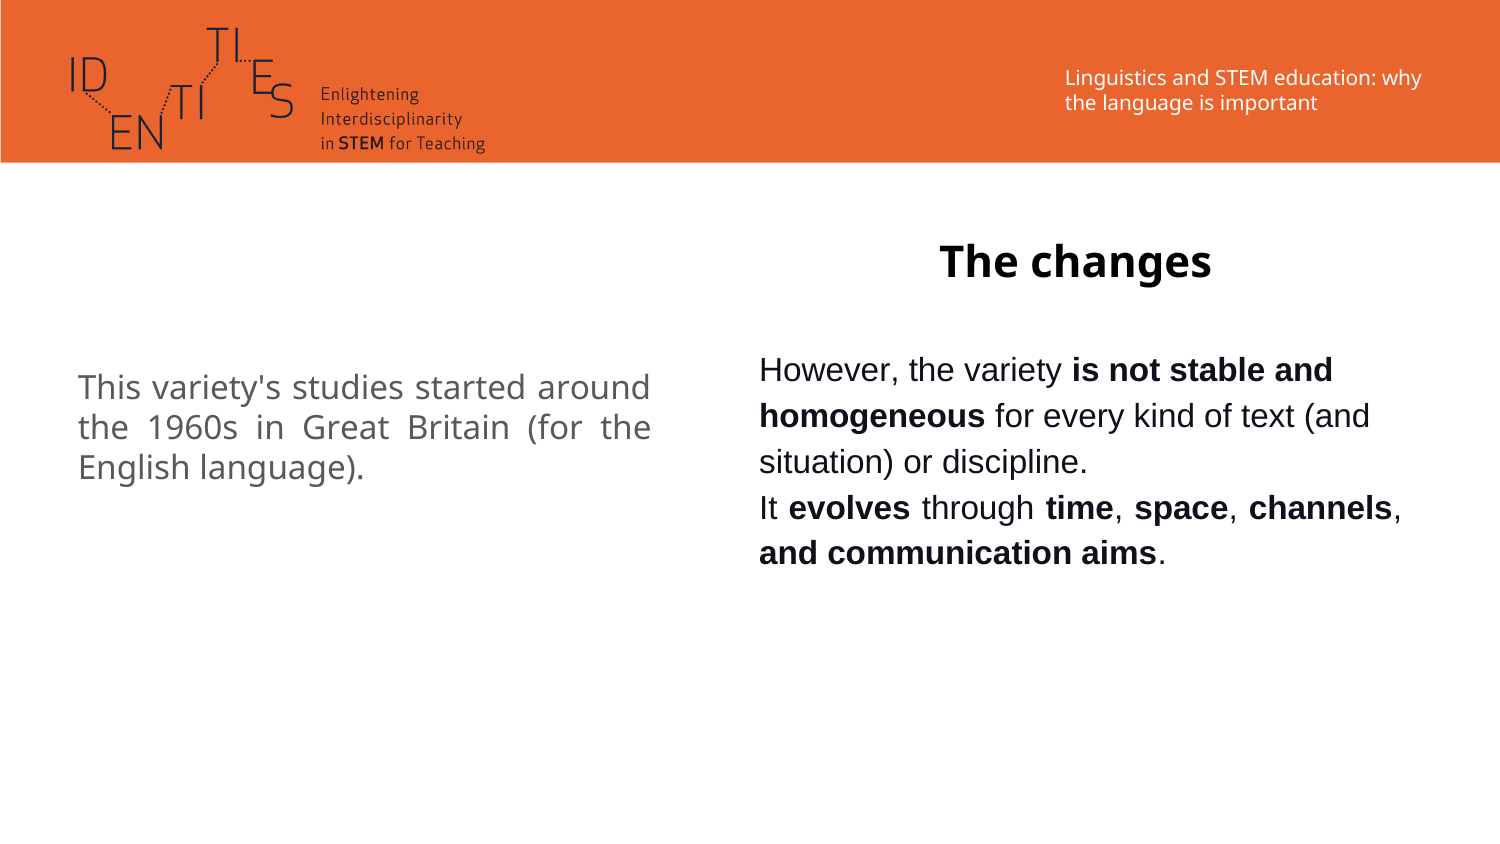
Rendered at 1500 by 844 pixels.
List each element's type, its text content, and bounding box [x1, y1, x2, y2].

text_box Linguistics and STEM education: why the language is important [1049, 57, 1472, 164]
list The changes [744, 215, 1408, 295]
picture [71, 24, 485, 157]
list However, the variety is not stable and homogeneous for every kind of text (and situation) or discipline. It evolves through time, space, channels, and communication aims. [744, 334, 1437, 649]
text_box [0, 0, 1500, 163]
list This variety's studies started around the 1960s in Great Britain (for the English language). [63, 358, 699, 533]
